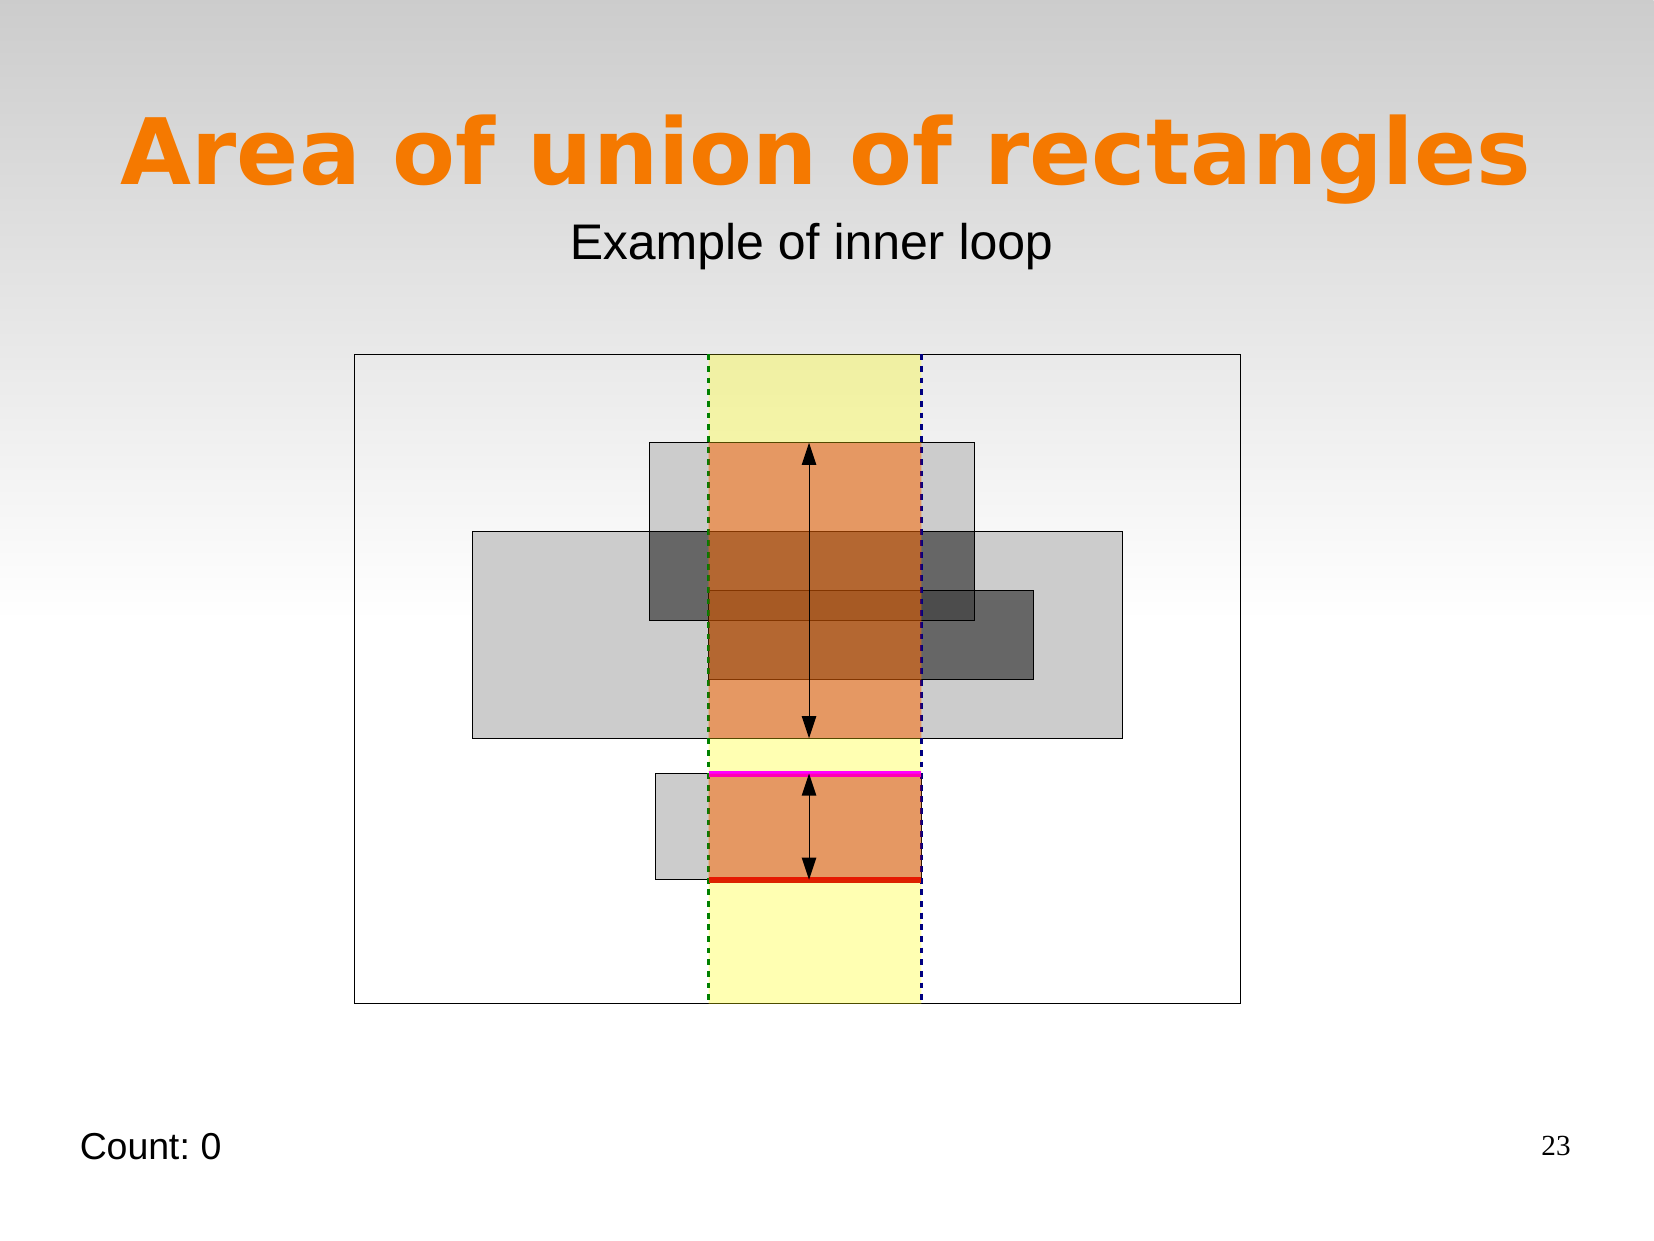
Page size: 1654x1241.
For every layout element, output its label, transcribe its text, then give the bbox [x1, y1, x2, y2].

title Area of union of rectangles [82, 49, 1571, 257]
text_box [708, 883, 922, 1004]
text_box [472, 354, 1123, 880]
text_box Count: 0 [64, 1118, 272, 1176]
text_box [655, 772, 809, 880]
text_box Example of inner loop [555, 206, 1087, 278]
